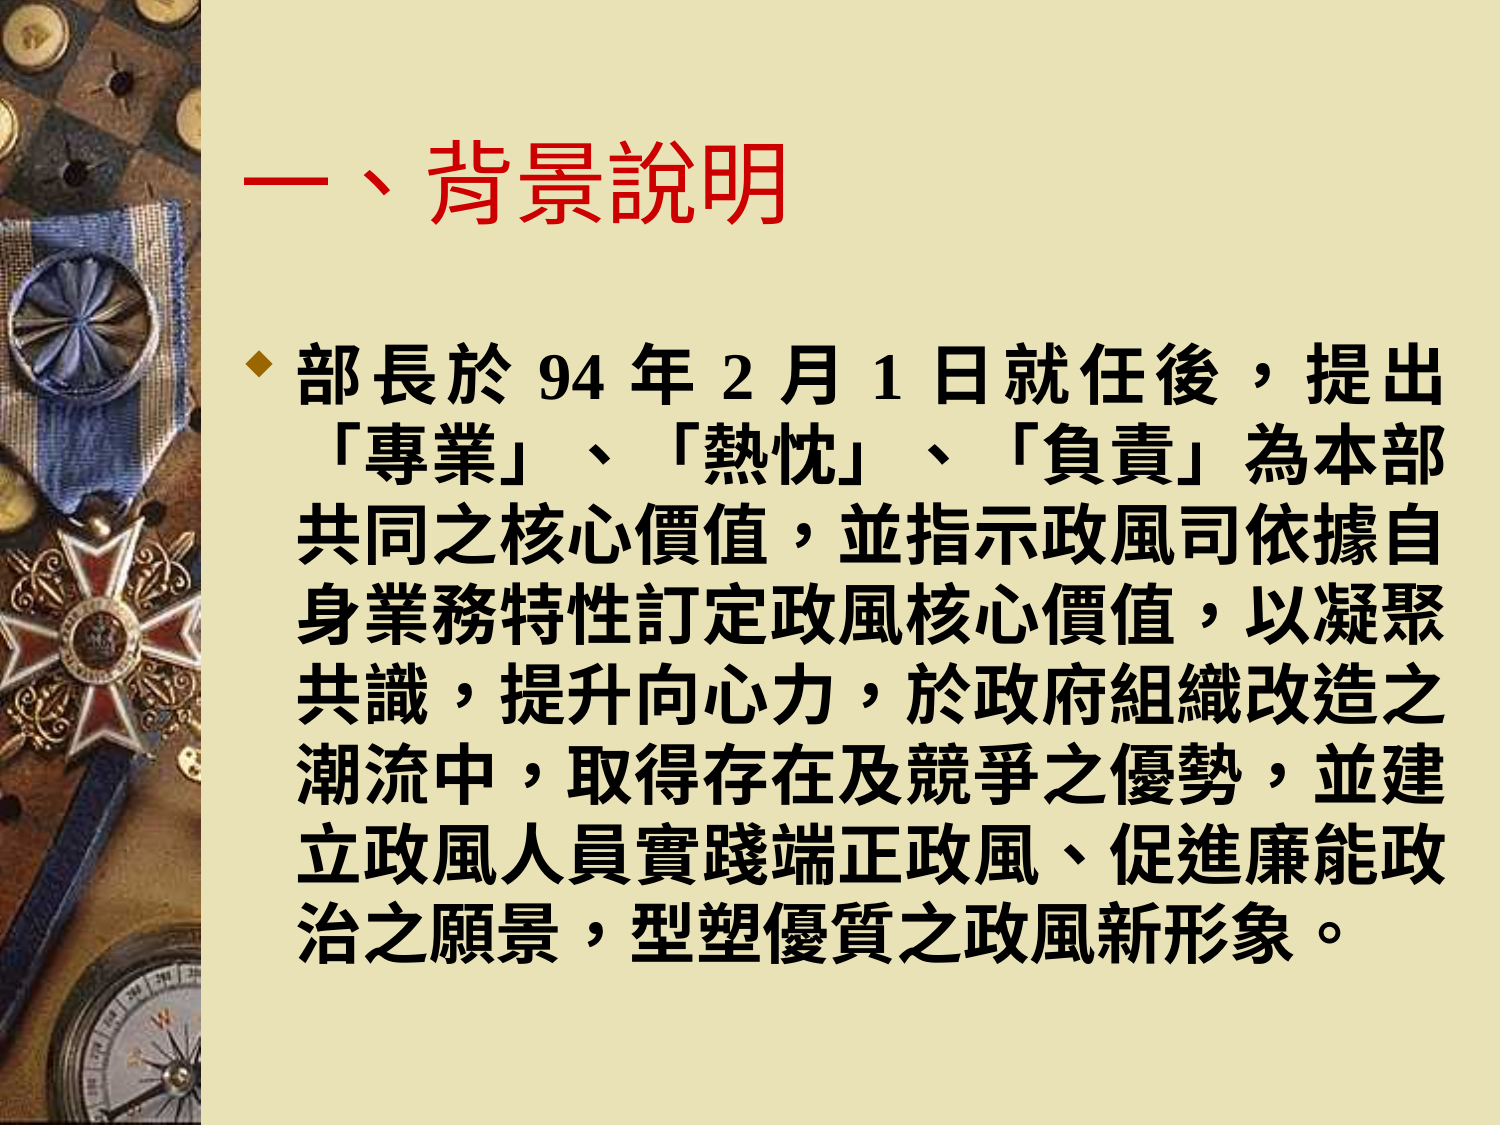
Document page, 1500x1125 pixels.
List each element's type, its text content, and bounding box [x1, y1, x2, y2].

list 部長於94年2月1日就任後，提出「專業」、「熱忱」、「負責」為本部共同之核心價值，並指示政風司依據自身業務特性訂定政風核心價值，以凝聚共識，提升向心力，於政府組織改造之潮流中，取得存在及競爭之優勢，並建立政風人員實踐端正政風、促進廉能政治之願景，型塑優質之政風新形象。 [224, 324, 1463, 1000]
picture [0, 0, 201, 1125]
title 一、背景說明 [224, 87, 1463, 275]
